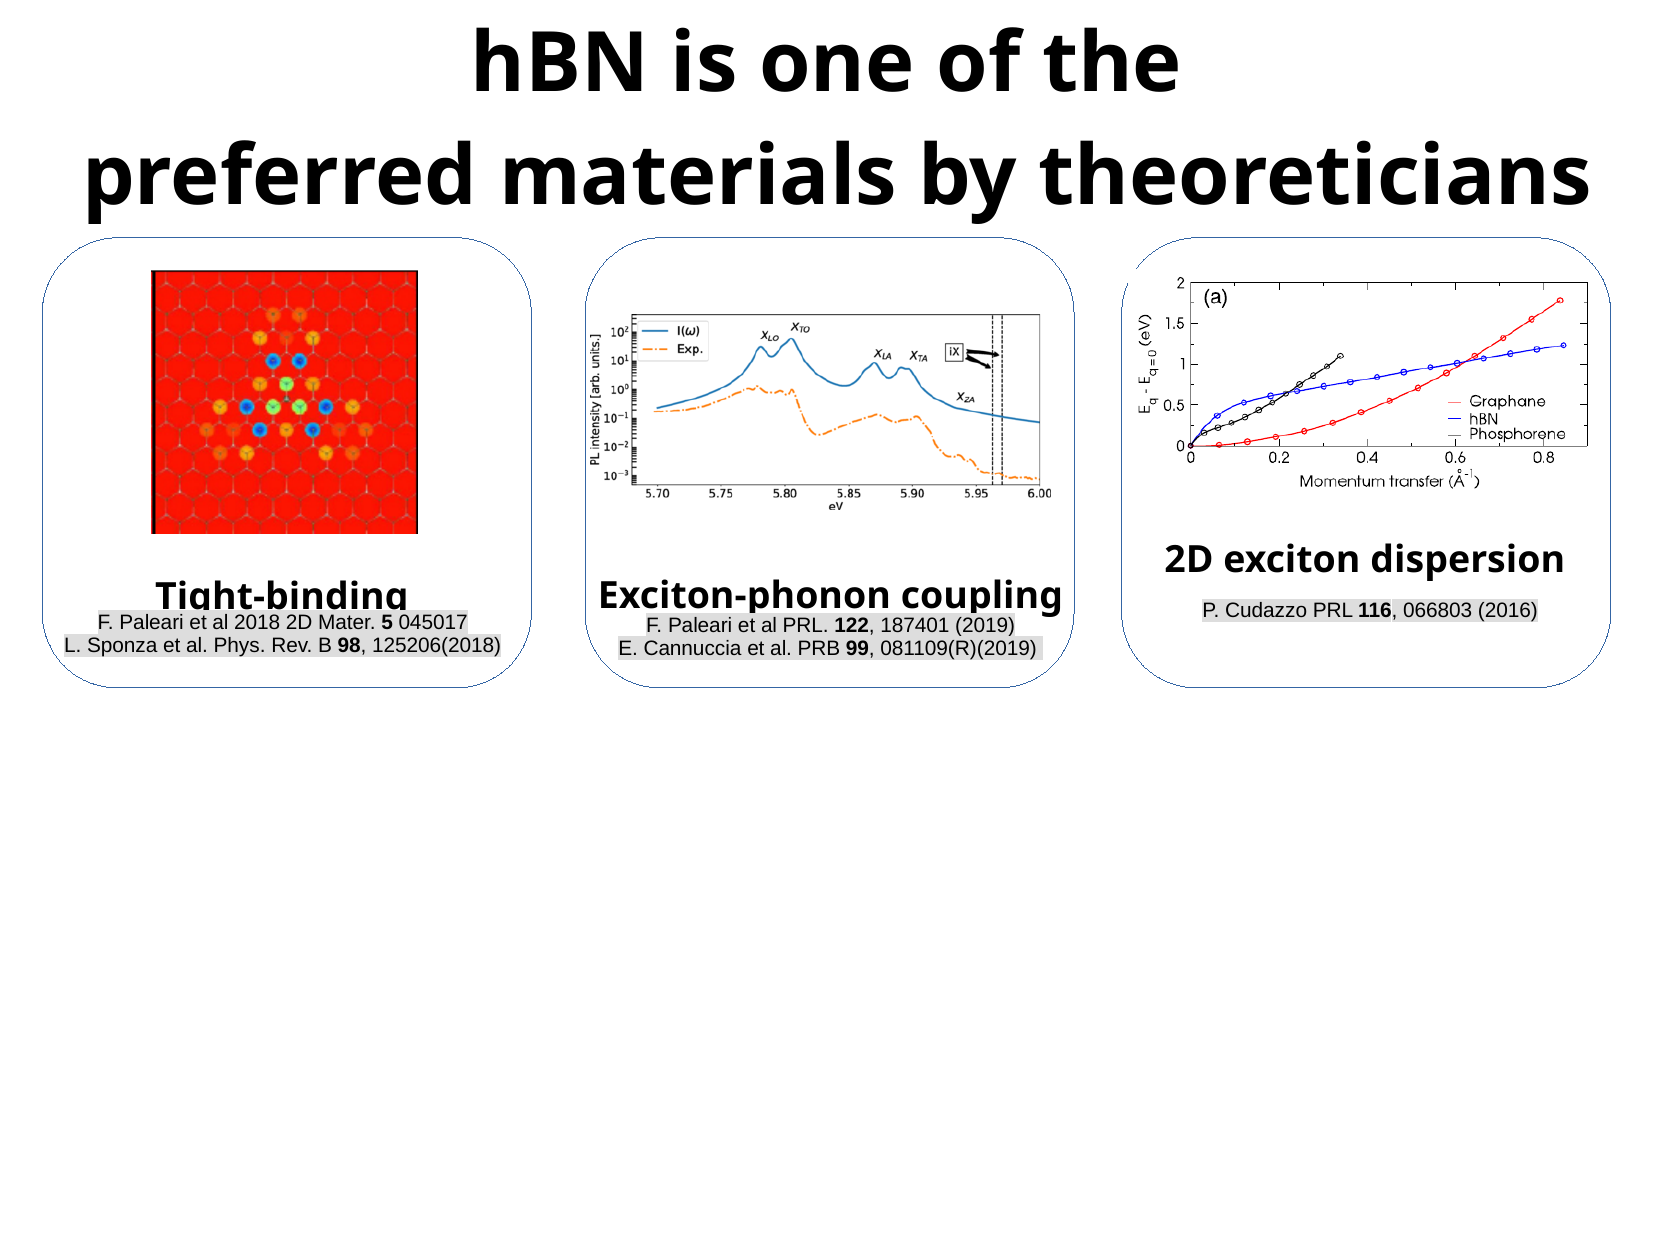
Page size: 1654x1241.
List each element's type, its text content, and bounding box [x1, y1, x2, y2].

text_box P. Cudazzo PRL 116, 066803 (2016) [1153, 591, 1587, 653]
text_box [585, 237, 1075, 561]
text_box [1121, 237, 1611, 688]
text_box [1066, 621, 1074, 647]
text_box F. Paleari et al 2018 2D Mater. 5 045017 L. Sponza et al. Phys. Rev. B 98, 125206(2018) [48, 603, 518, 665]
title hBN is one of the preferred materials by theoreticians [0, 0, 1654, 231]
text_box F. Paleari et al PRL. 122, 187401 (2019) E. Cannuccia et al. PRB 99, 081109(R)(2019) [596, 605, 1066, 668]
picture [151, 269, 418, 534]
picture [1128, 269, 1596, 491]
text_box Exciton-phonon coupling [581, 561, 1080, 621]
text_box 2D exciton dispersion [1140, 525, 1591, 578]
text_box [42, 237, 532, 656]
text_box Tight-binding [87, 562, 477, 603]
text_box [609, 668, 1050, 688]
text_box [63, 665, 511, 688]
picture [590, 314, 1051, 511]
text_box [585, 621, 596, 652]
